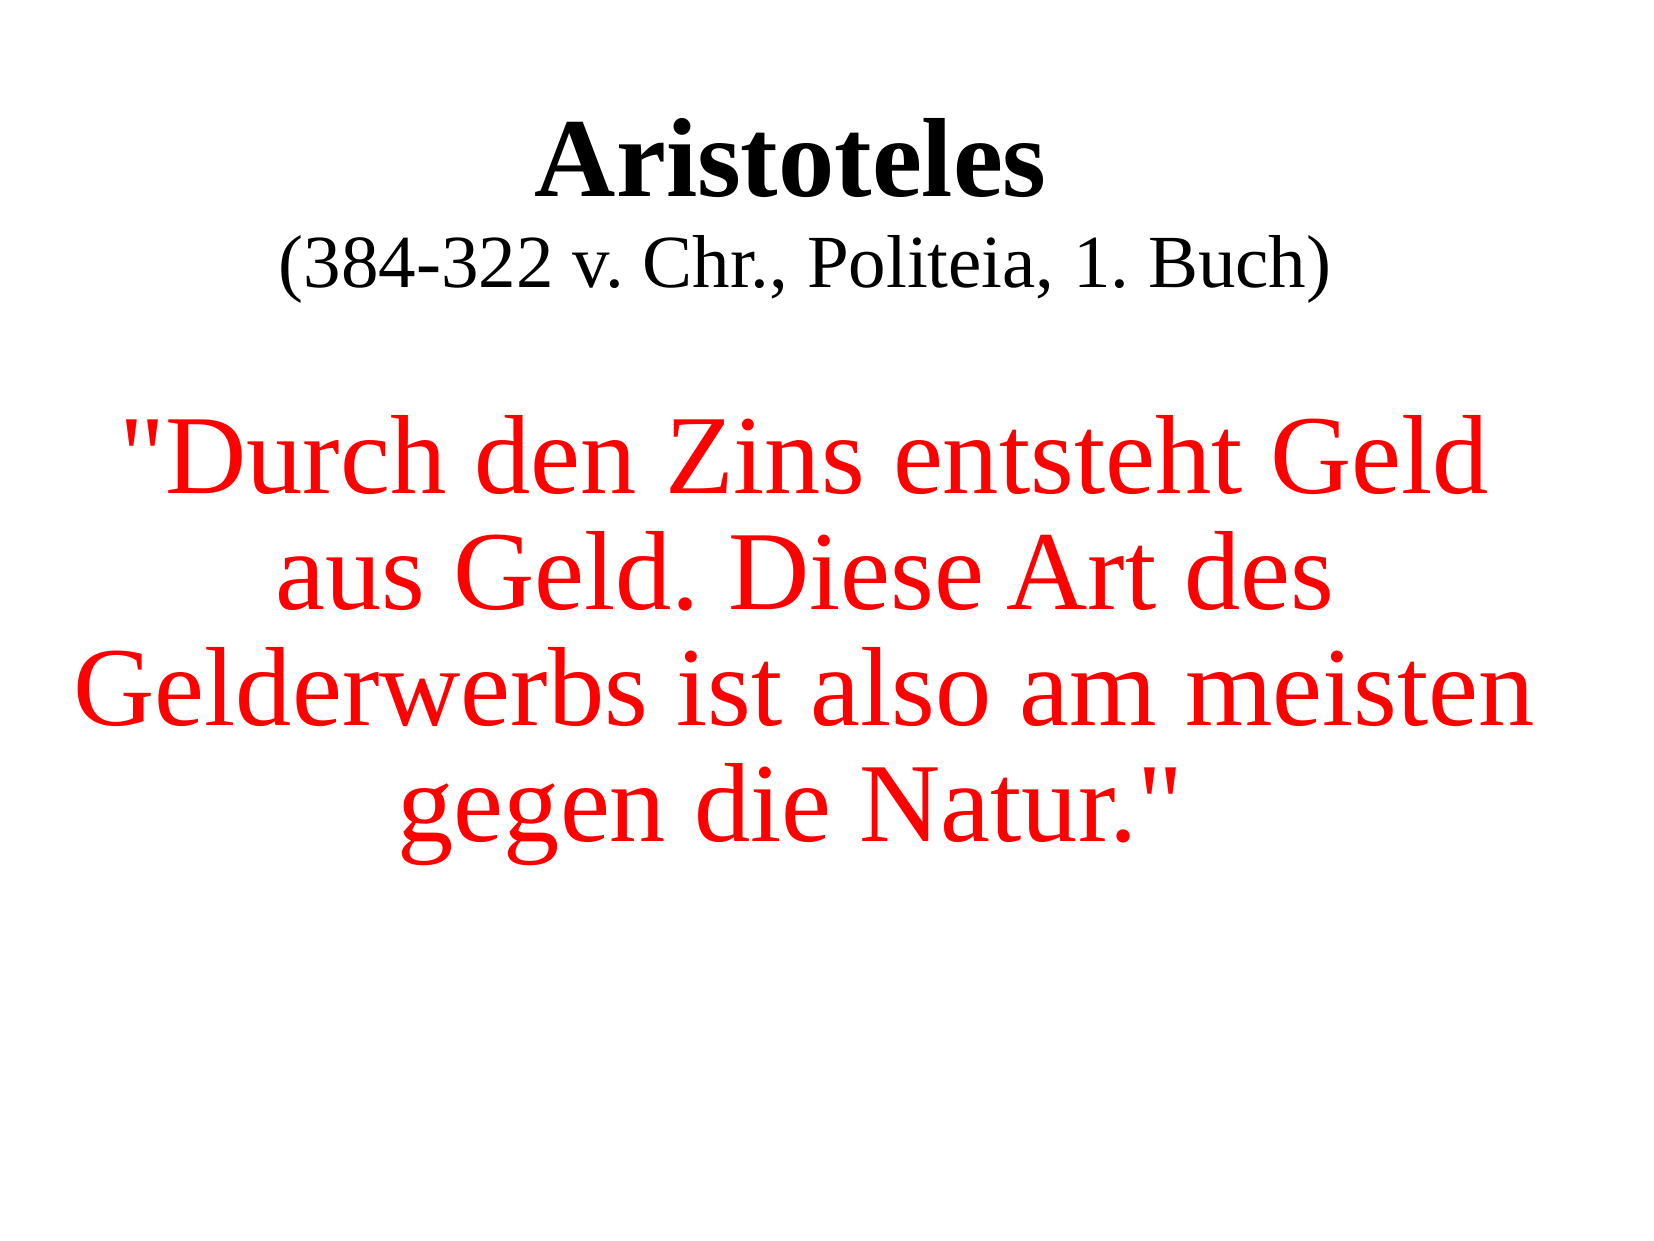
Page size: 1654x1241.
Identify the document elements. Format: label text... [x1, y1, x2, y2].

text_box Aristoteles (384-322 v. Chr., Politeia, 1. Buch)‏ "Durch den Zins entsteht Geld aus Geld. Diese Art des Gelderwerbs ist also am meisten gegen die Natur." [59, 88, 1595, 870]
